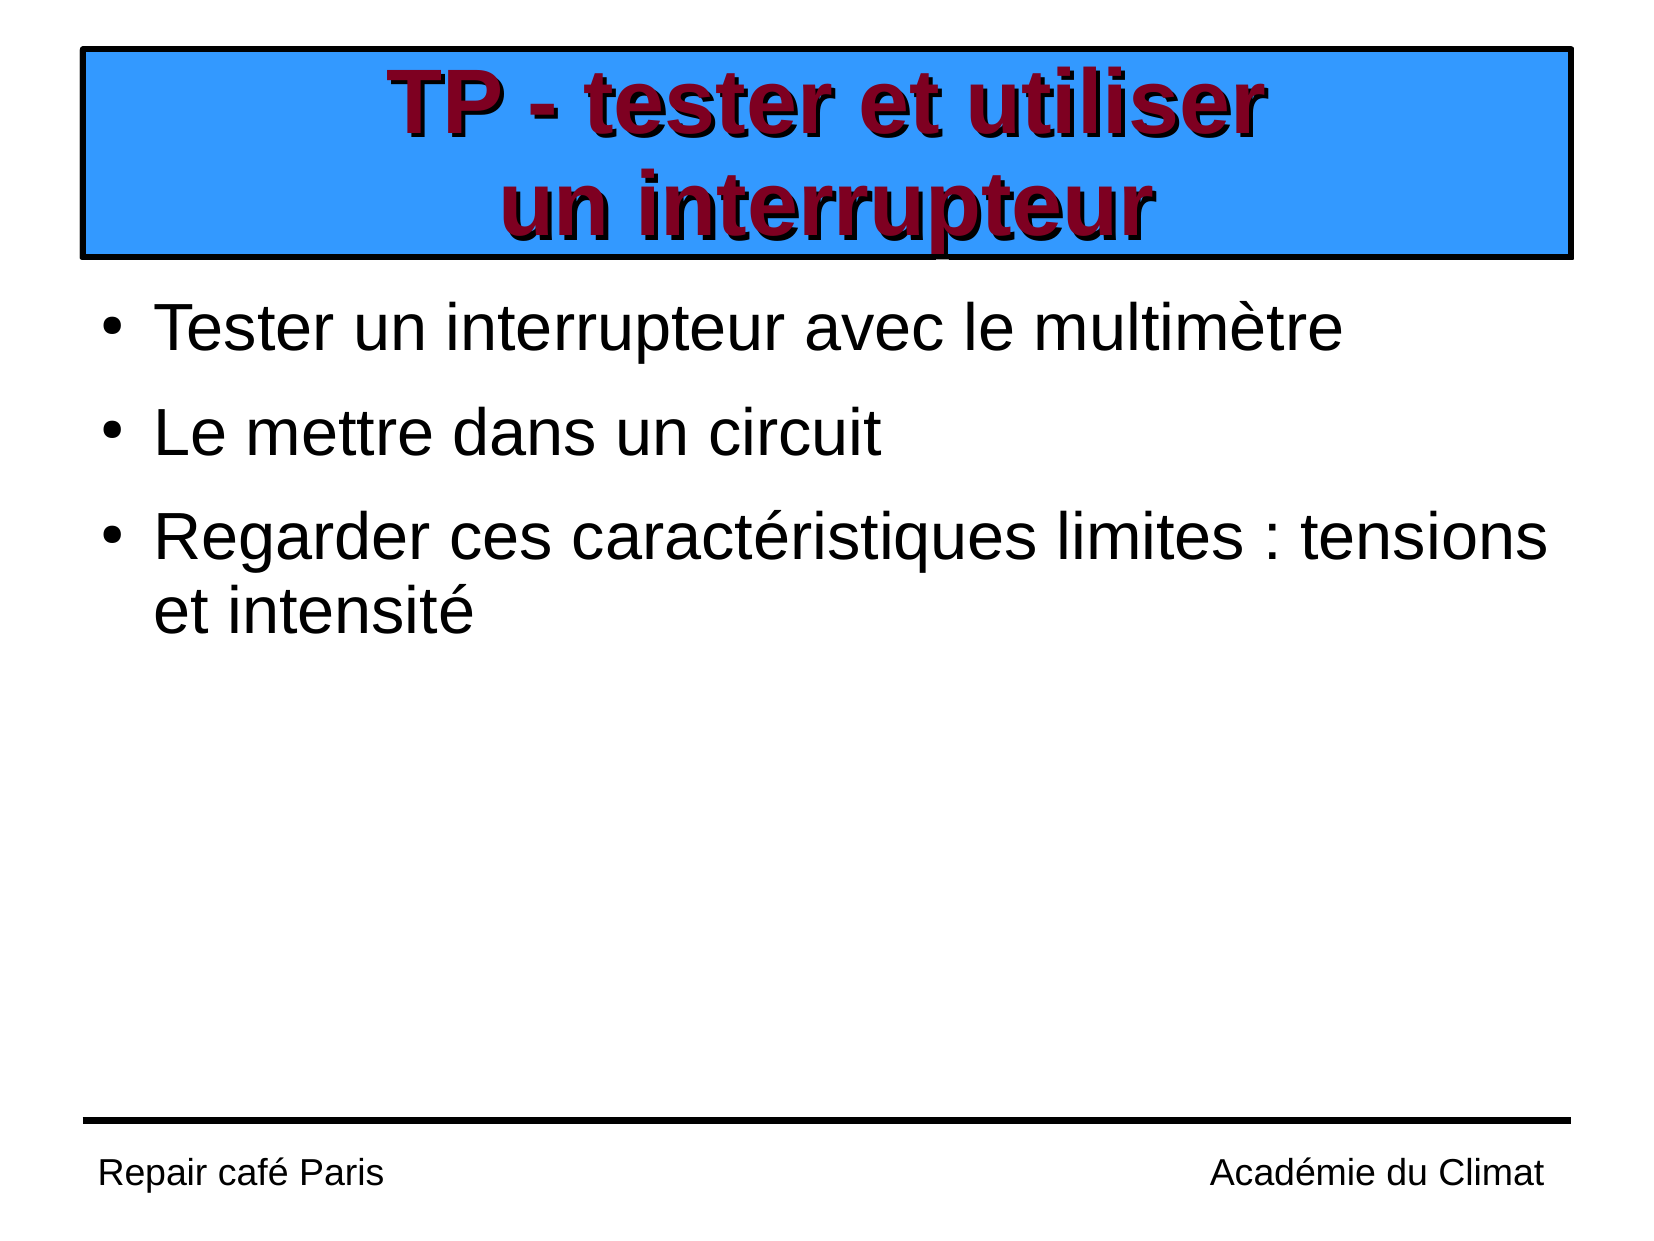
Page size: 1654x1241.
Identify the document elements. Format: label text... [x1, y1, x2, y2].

title TP - tester et utiliser un interrupteur [82, 49, 1571, 257]
text_box Repair café Paris Académie du Climat [82, 1144, 1571, 1201]
list Tester un interrupteur avec le multimètre Le mettre dans un circuit Regarder ces caractéristiques limites : tensions et intensité [82, 290, 1571, 1010]
